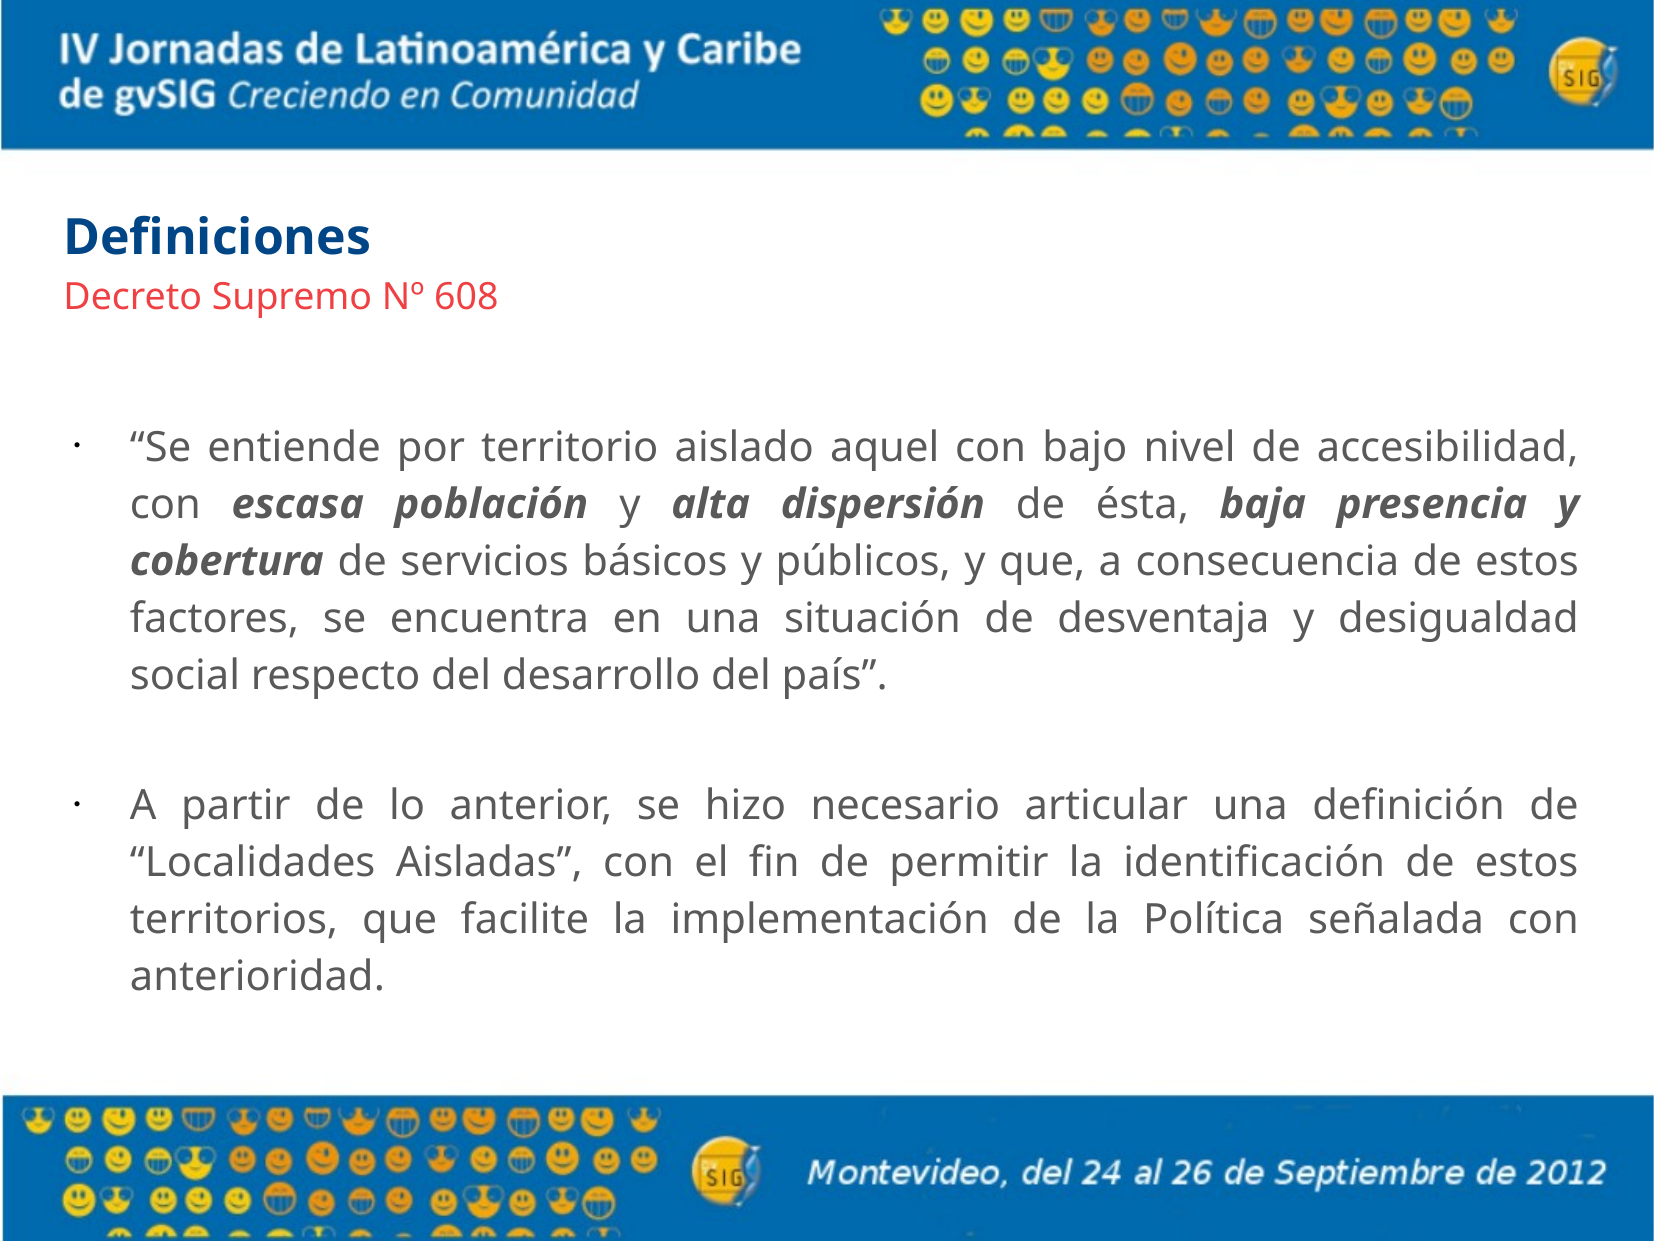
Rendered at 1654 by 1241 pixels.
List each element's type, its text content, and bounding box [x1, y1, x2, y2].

title Definiciones Decreto Supremo Nº 608 [48, 166, 1388, 355]
picture [0, 0, 1654, 1241]
list “Se entiende por territorio aislado aquel con bajo nivel de accesibilidad, con escasa población y alta dispersión de ésta, baja presencia y cobertura de servicios básicos y públicos, y que, a consecuencia de estos factores, se encuentra en una situación de desventaja y desigualdad social respecto del desarrollo del país”. A partir de lo anterior, se hizo necesario articular una definición de “Localidades Aisladas”, con el fin de permitir la identificación de estos territorios, que facilite la implementación de la Política señalada con anterioridad. [59, 409, 1595, 1152]
